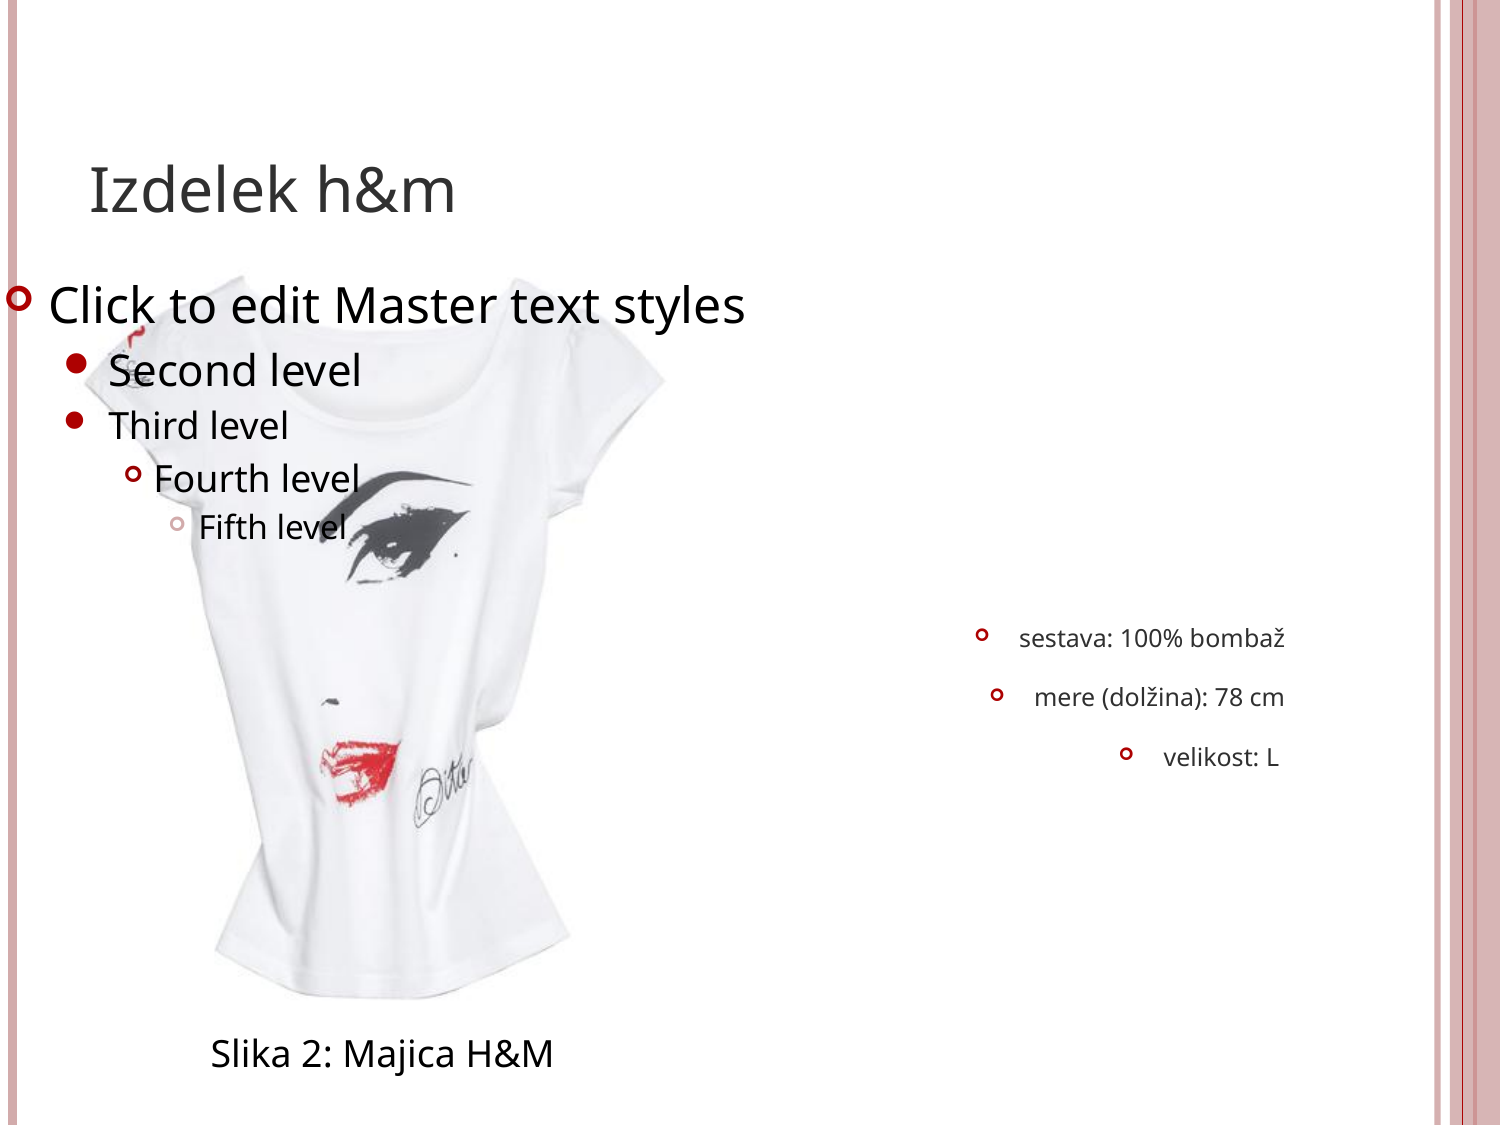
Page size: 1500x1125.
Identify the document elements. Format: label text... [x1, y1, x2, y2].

list sestava: 100% bombaž mere (dolžina): 78 cm velikost: L [700, 262, 1301, 1013]
text_box Slika 2: Majica H&M [195, 1023, 571, 1083]
picture [75, 266, 675, 1009]
title Izdelek h&m [75, 45, 1300, 233]
